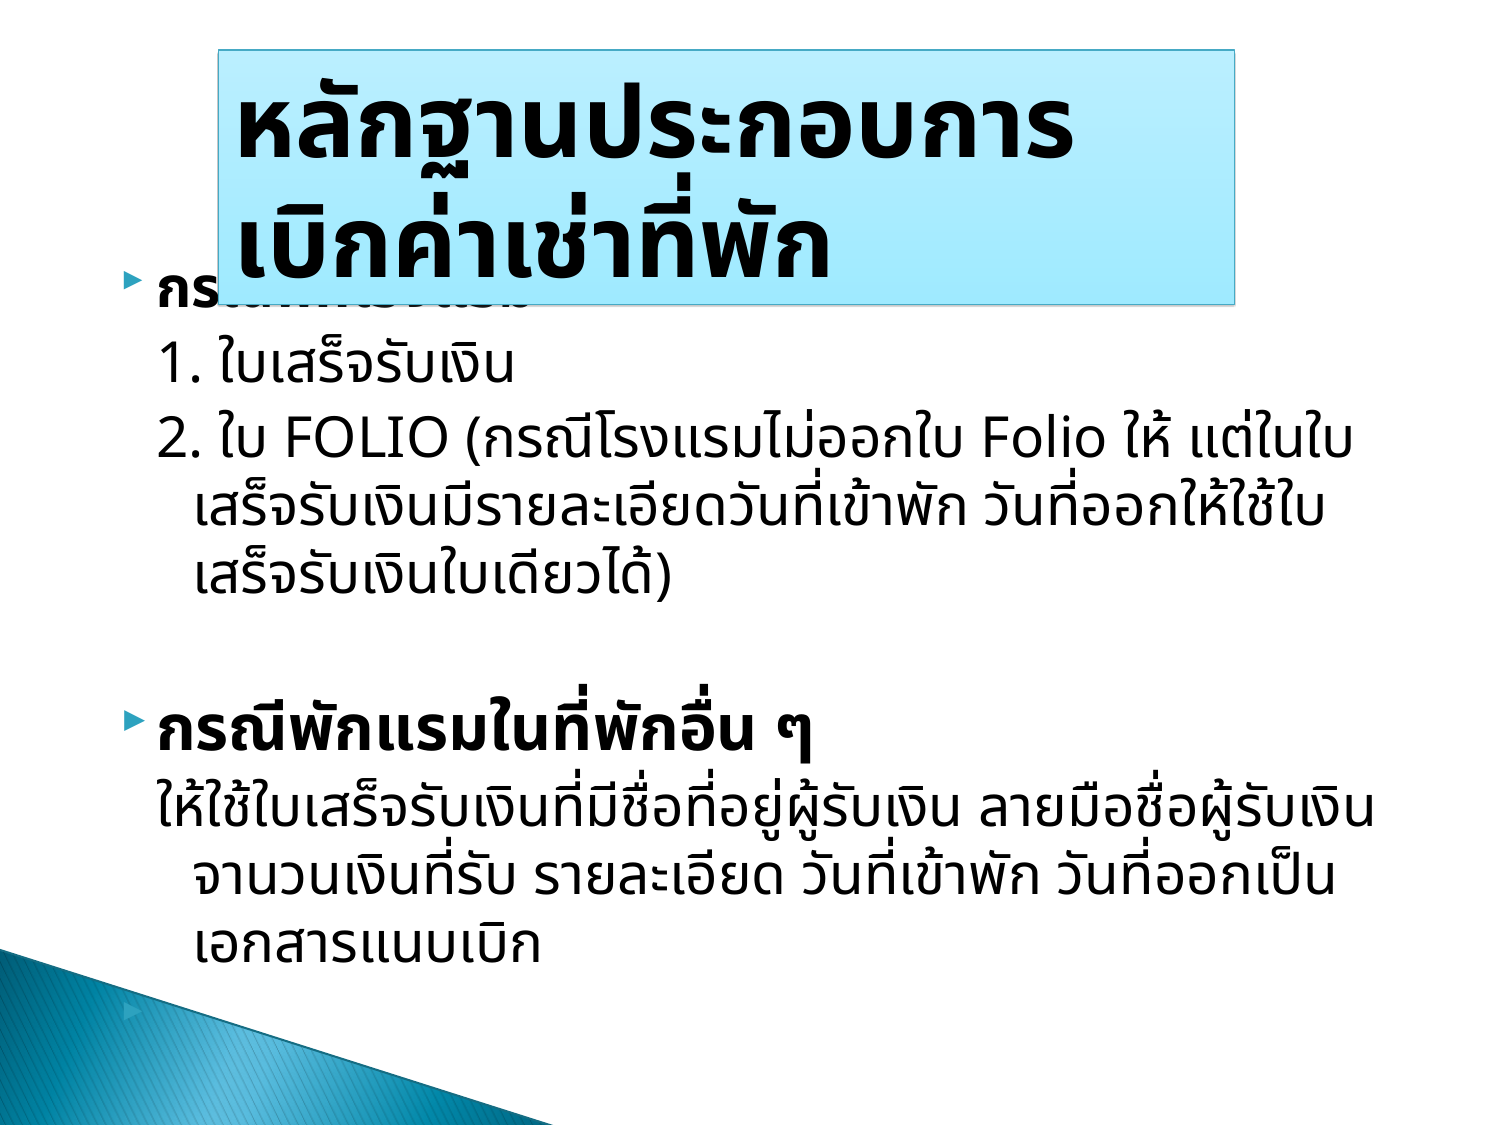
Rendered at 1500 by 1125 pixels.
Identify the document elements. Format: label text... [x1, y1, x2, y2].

text_box หลักฐานประกอบการเบิกค่าเช่าที่พัก [218, 49, 1235, 187]
list กรณีพักโรงแรม 1. ใบเสร็จรับเงิน 2. ใบ FOLIO (กรณีโรงแรมไม่ออกใบ Folio ให้ แต่ในใบเสร็จรับเงินมีรายละเอียดวันที่เข้าพัก วันที่ออกให้ใช้ใบเสร็จรับเงินใบเดียวได้) กรณีพักแรมในที่พักอื่น ๆ ให้ใช้ใบเสร็จรับเงินที่มีชื่อที่อยู่ผู้รับเงิน ลายมือชื่อผู้รับเงิน จานวนเงินที่รับ รายละเอียด วันที่เข้าพัก วันที่ออกเป็นเอกสารแนบเบิก [75, 243, 1426, 986]
